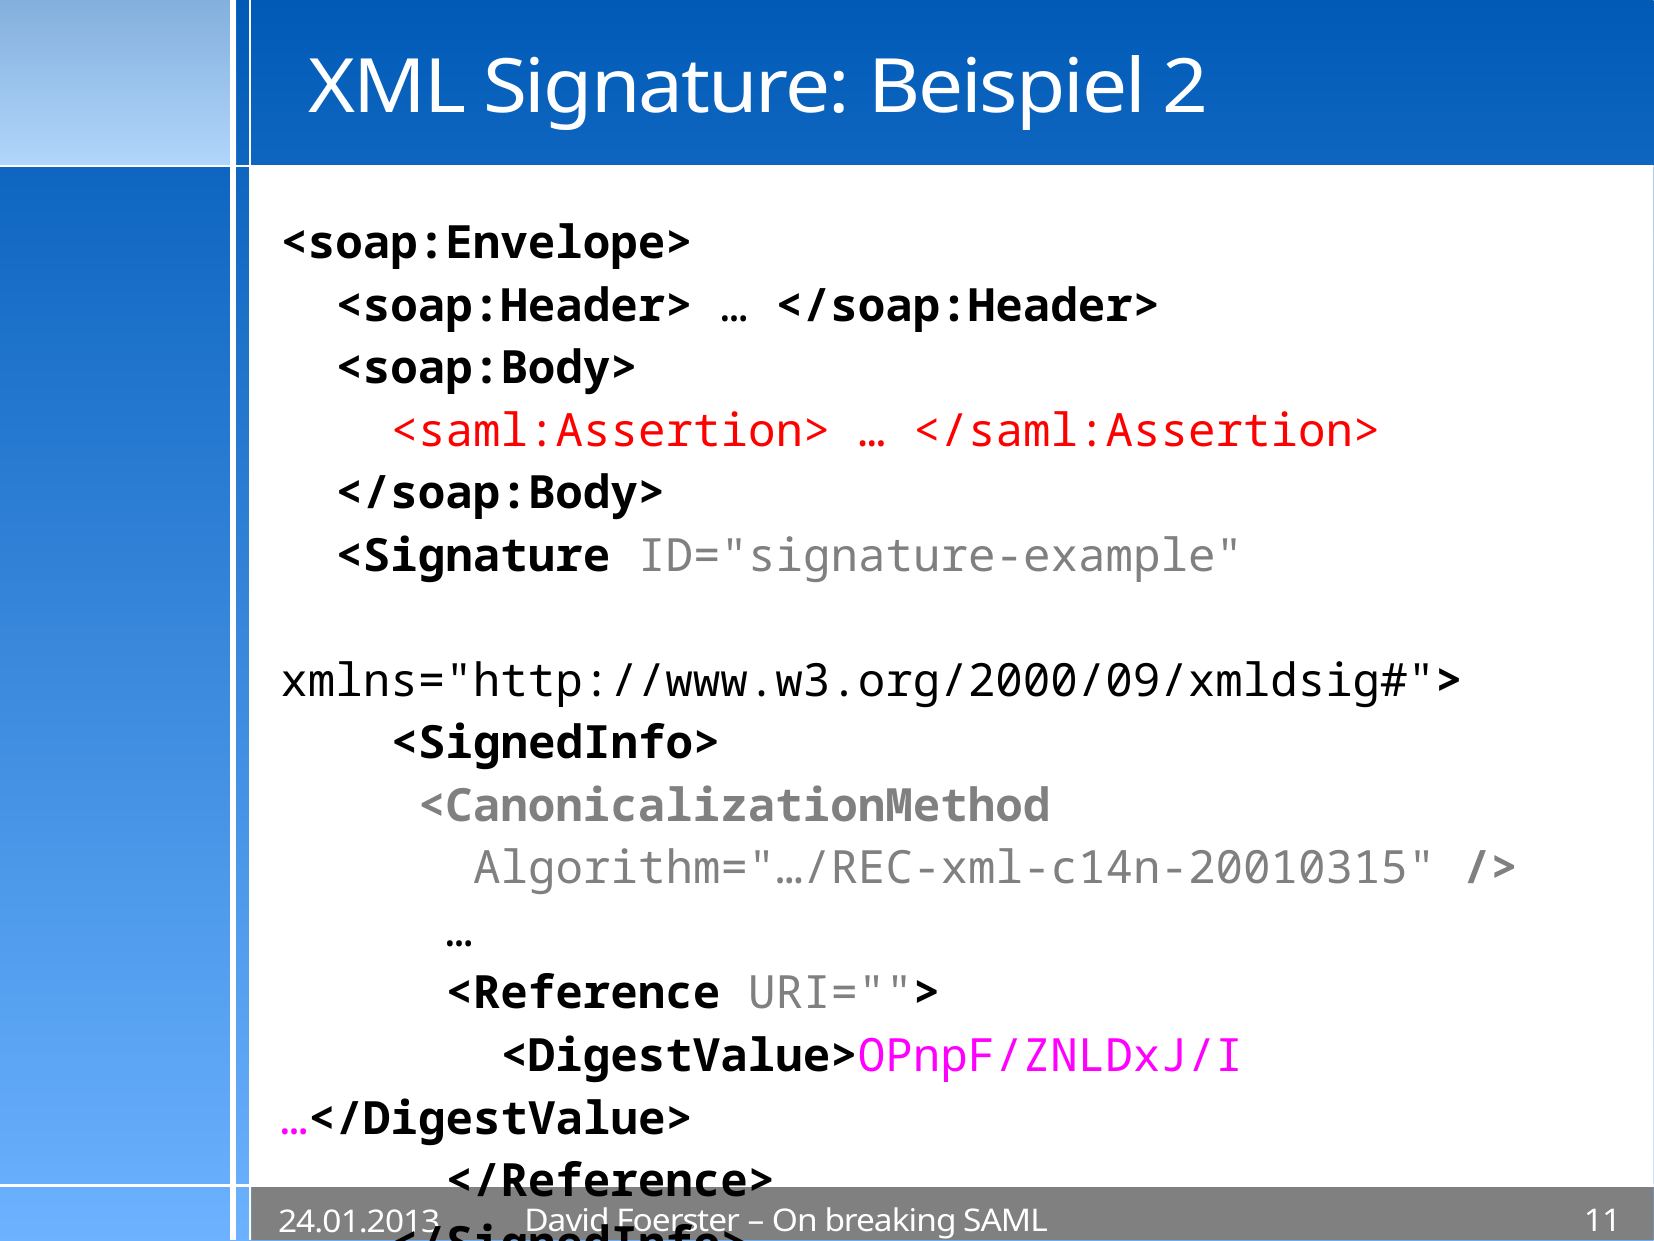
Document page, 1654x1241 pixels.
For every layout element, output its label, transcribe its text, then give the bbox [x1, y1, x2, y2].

list <soap:Envelope> <soap:Header> … </soap:Header> <soap:Body> <saml:Assertion> … </saml:Assertion> </soap:Body> <Signature ID="signature-example" xmlns="http://www.w3.org/2000/09/xmldsig#"> <SignedInfo> <CanonicalizationMethod Algorithm="…/REC-xml-c14n-20010315" /> … <Reference URI=""> <DigestValue>OPnpF/ZNLDxJ/I …</DigestValue> </Reference> </SignedInfo> <SignatureValue>nihUFQg4mDhLgec …</SignatureValue> <KeyInfo> … </KeyInfo> </Signature> </soap:Envelope> [280, 209, 1565, 1085]
title XML Signature: Beispiel 2 [273, 0, 1499, 167]
